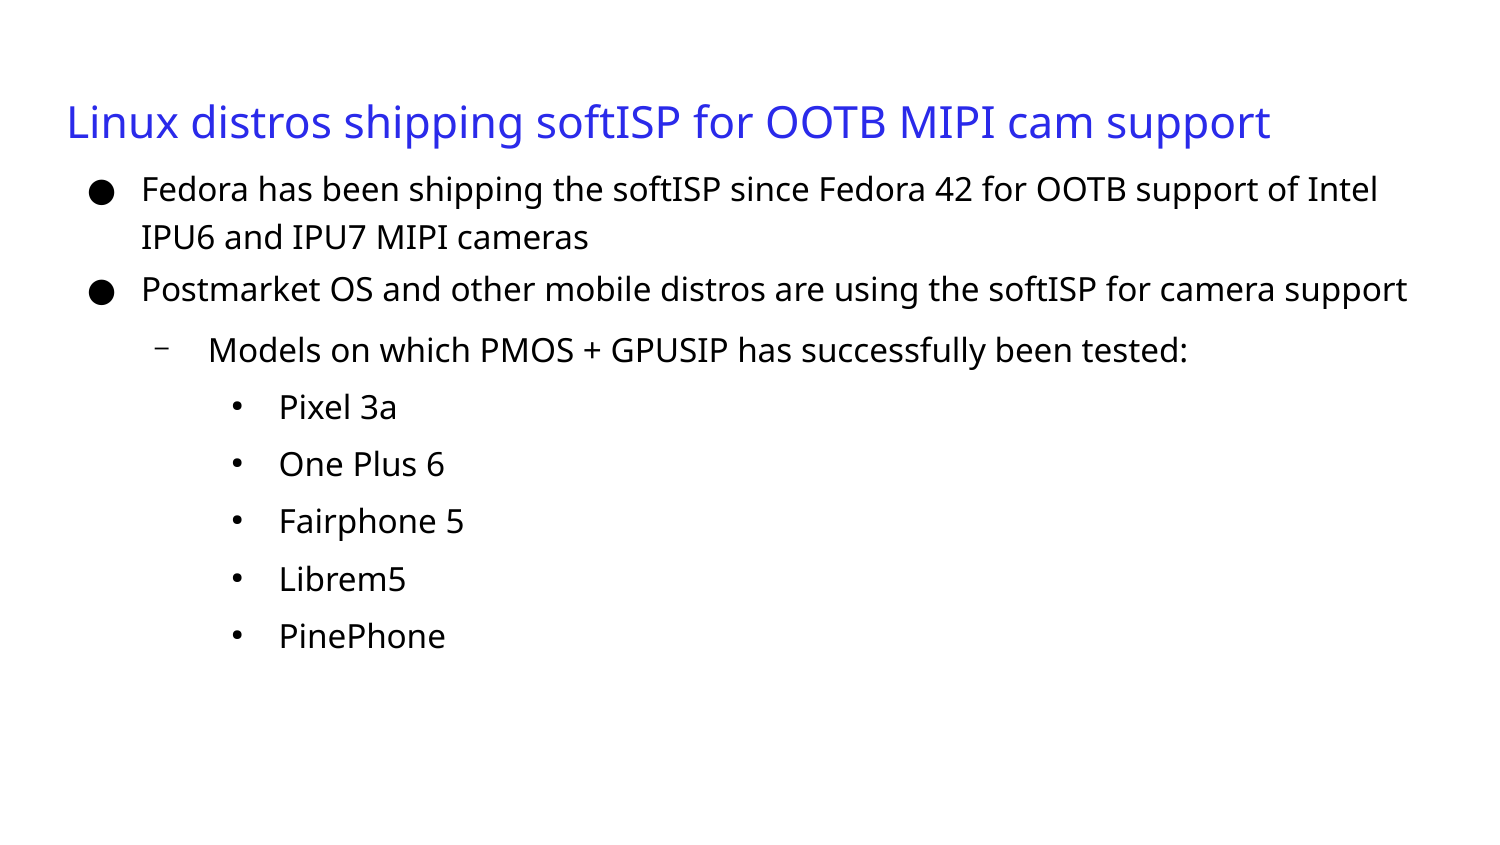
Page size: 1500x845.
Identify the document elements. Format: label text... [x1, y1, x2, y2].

title Linux distros shipping softISP for OOTB MIPI cam support [51, 73, 1449, 149]
list Fedora has been shipping the softISP since Fedora 42 for OOTB support of Intel IPU6 and IPU7 MIPI cameras Postmarket OS and other mobile distros are using the softISP for camera support Models on which PMOS + GPUSIP has successfully been tested: Pixel 3a One Plus 6 Fairphone 5 Librem5 PinePhone [51, 149, 1449, 734]
